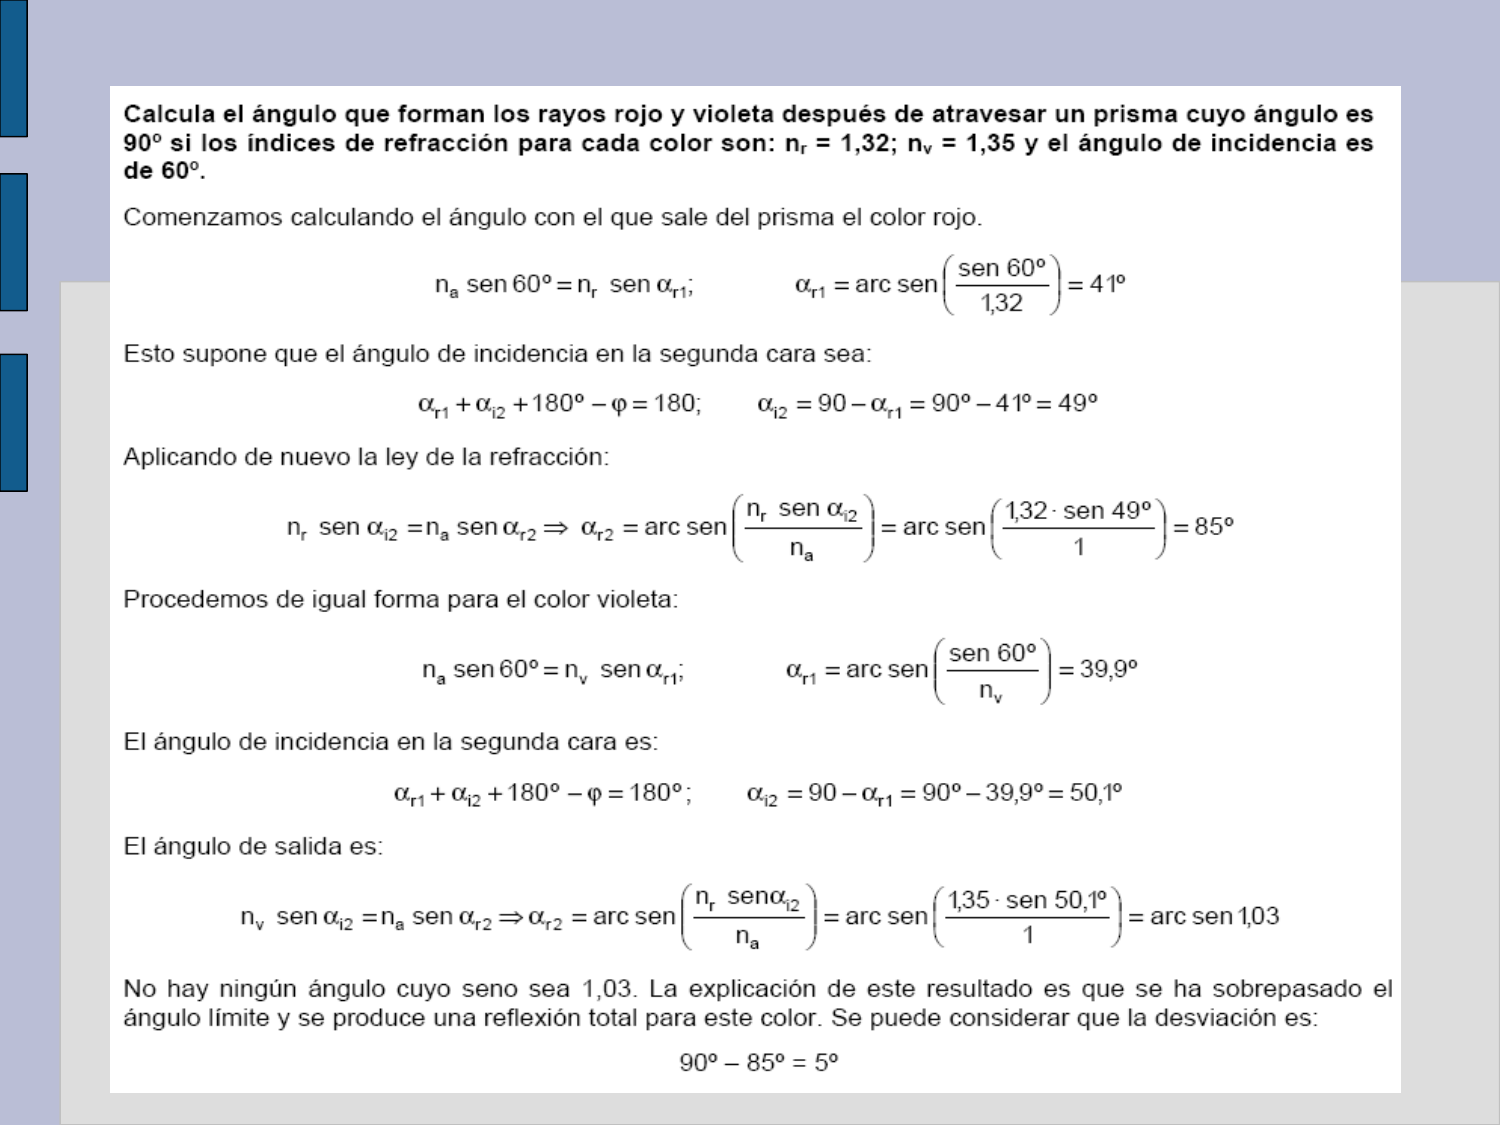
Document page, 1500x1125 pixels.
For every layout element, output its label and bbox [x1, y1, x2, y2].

picture [110, 86, 1401, 1093]
